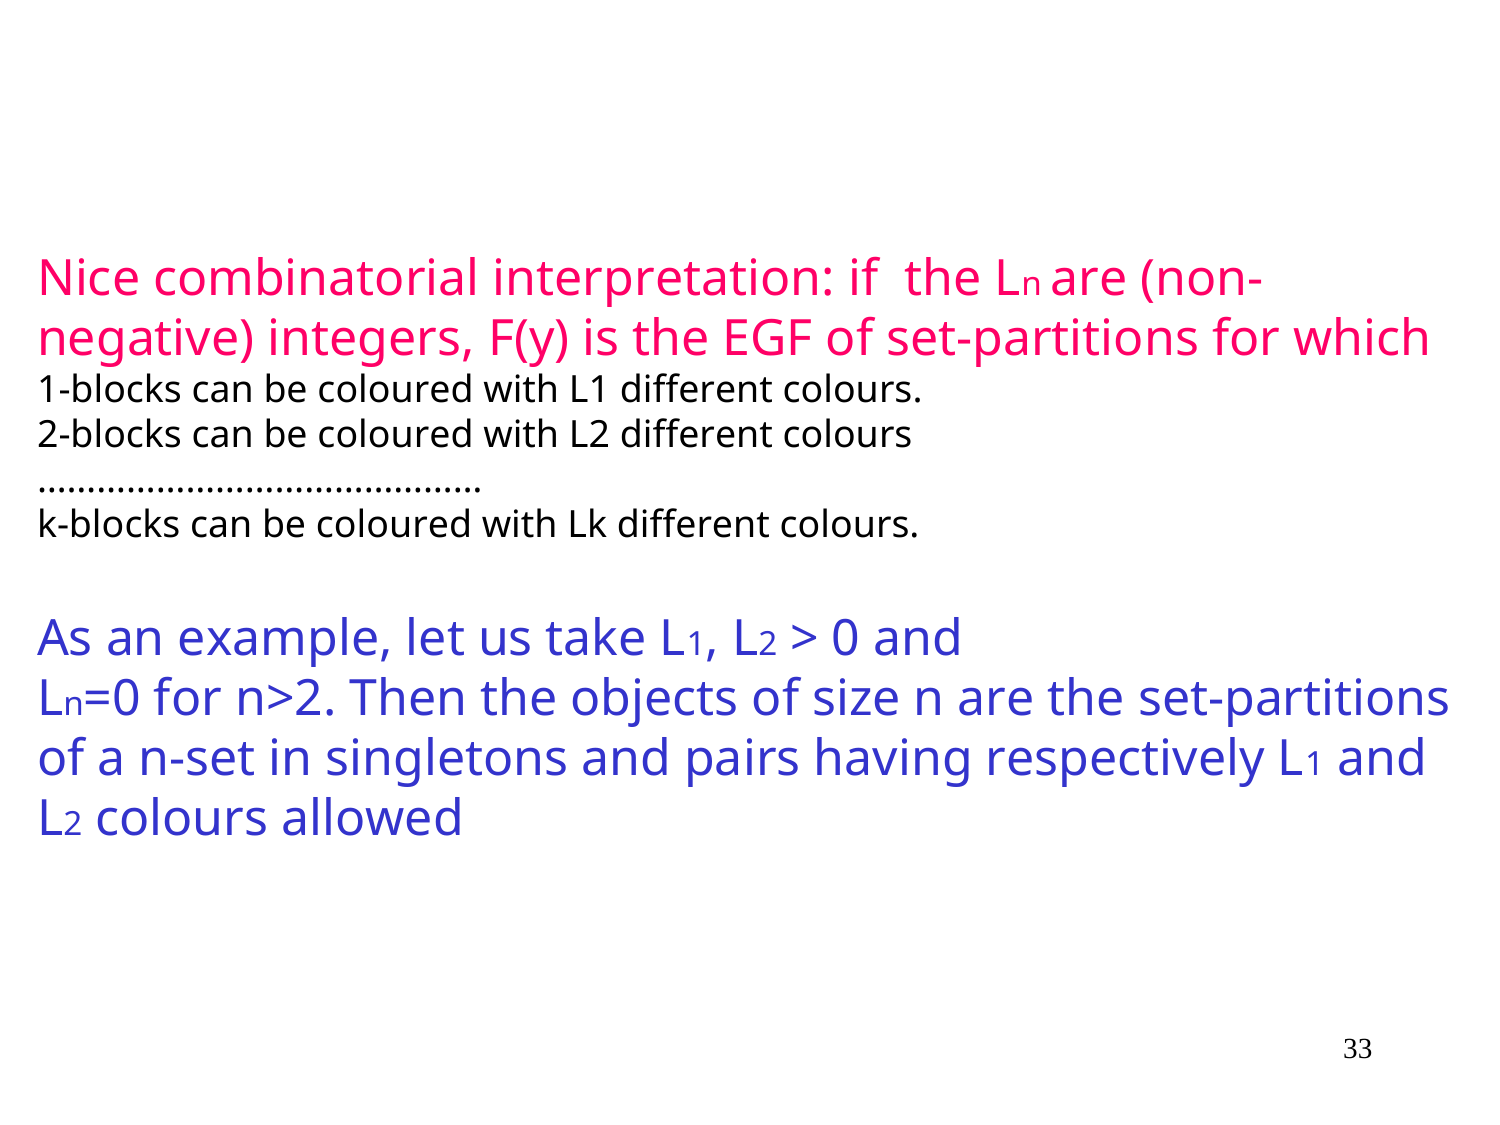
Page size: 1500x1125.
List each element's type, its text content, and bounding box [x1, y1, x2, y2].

text_box Nice combinatorial interpretation: if the Ln are (non-negative) integers, F(y) is the EGF of set-partitions for which 1-blocks can be coloured with L1 different colours. 2-blocks can be coloured with L2 different colours ……………………………………… k-blocks can be coloured with Lk different colours. As an example, let us take L1, L2 > 0 and Ln=0 for n>2. Then the objects of size n are the set-partitions of a n-set in singletons and pairs having respectively L1 and L2 colours allowed [22, 237, 1476, 853]
